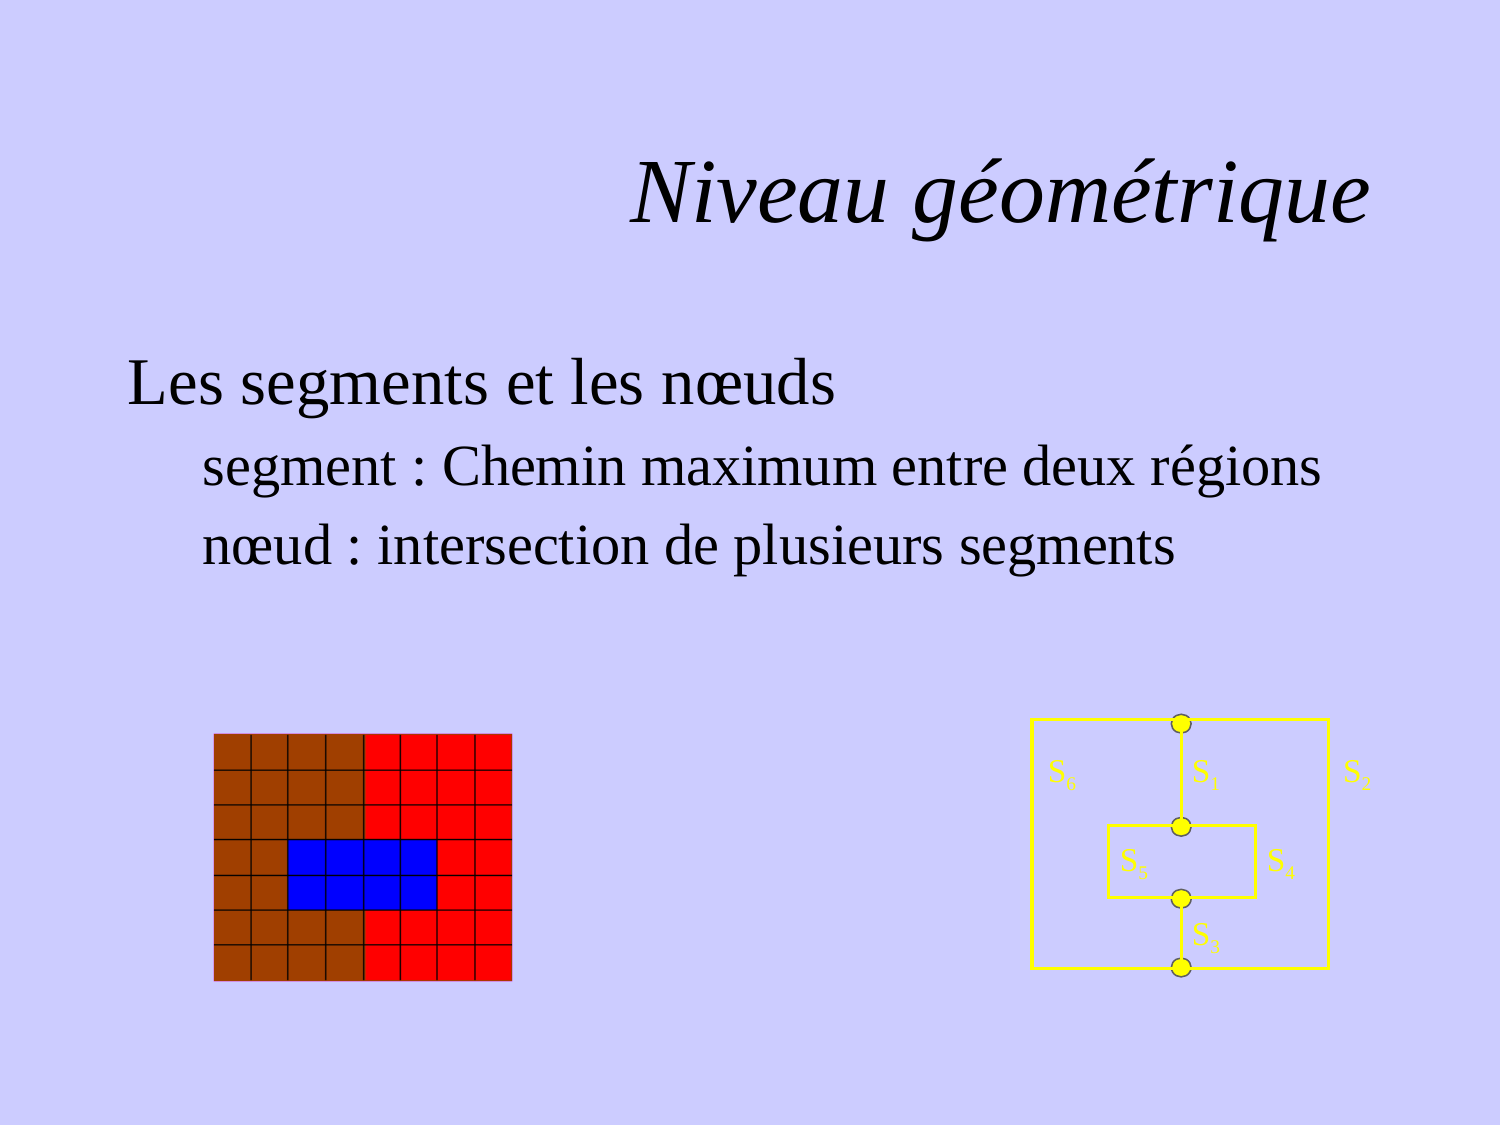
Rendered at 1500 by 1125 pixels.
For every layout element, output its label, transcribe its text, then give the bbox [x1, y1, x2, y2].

text_box [1171, 970, 1191, 977]
text_box S2 [1328, 744, 1387, 803]
title Niveau géométrique [112, 62, 1388, 250]
text_box [1171, 827, 1192, 837]
text_box [1183, 899, 1192, 908]
text_box [1183, 721, 1192, 733]
text_box [1171, 721, 1180, 733]
text_box S1 [1177, 744, 1236, 803]
text_box [1172, 817, 1180, 824]
text_box S3 [1177, 908, 1236, 966]
list Les segments et les nœuds segment : Chemin maximum entre deux régions nœud : intersection de plusieurs segments [112, 337, 1388, 1013]
text_box [1171, 899, 1180, 908]
text_box S4 [1252, 834, 1311, 892]
text_box [1171, 959, 1180, 967]
text_box S5 [1105, 834, 1163, 892]
text_box S6 [1033, 744, 1092, 803]
text_box [1173, 714, 1190, 718]
picture [193, 714, 536, 1000]
text_box [1183, 817, 1191, 824]
text_box [1172, 889, 1191, 896]
